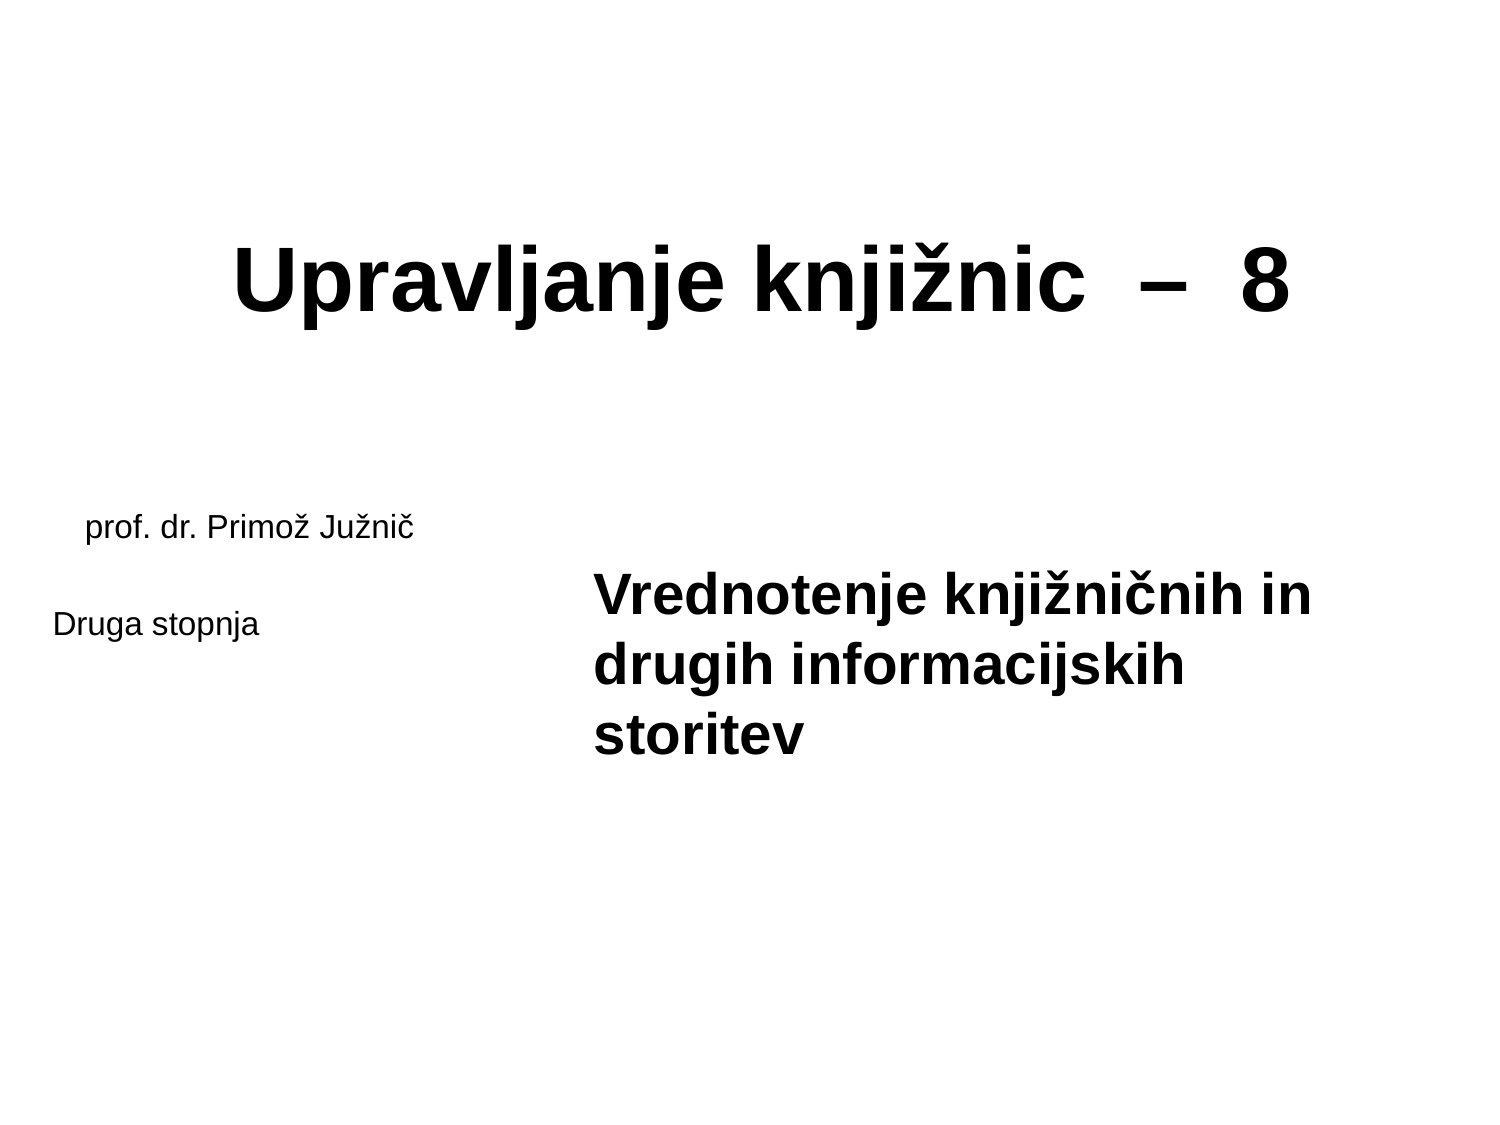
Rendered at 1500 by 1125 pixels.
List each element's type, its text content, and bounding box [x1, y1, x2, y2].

text_box Vrednotenje knjižničnih in drugih informacijskih storitev [578, 449, 1375, 976]
list prof. dr. Primož Južnič Druga stopnja [37, 450, 463, 1051]
title Upravljanje knjižnic – 8 [112, 149, 1388, 338]
